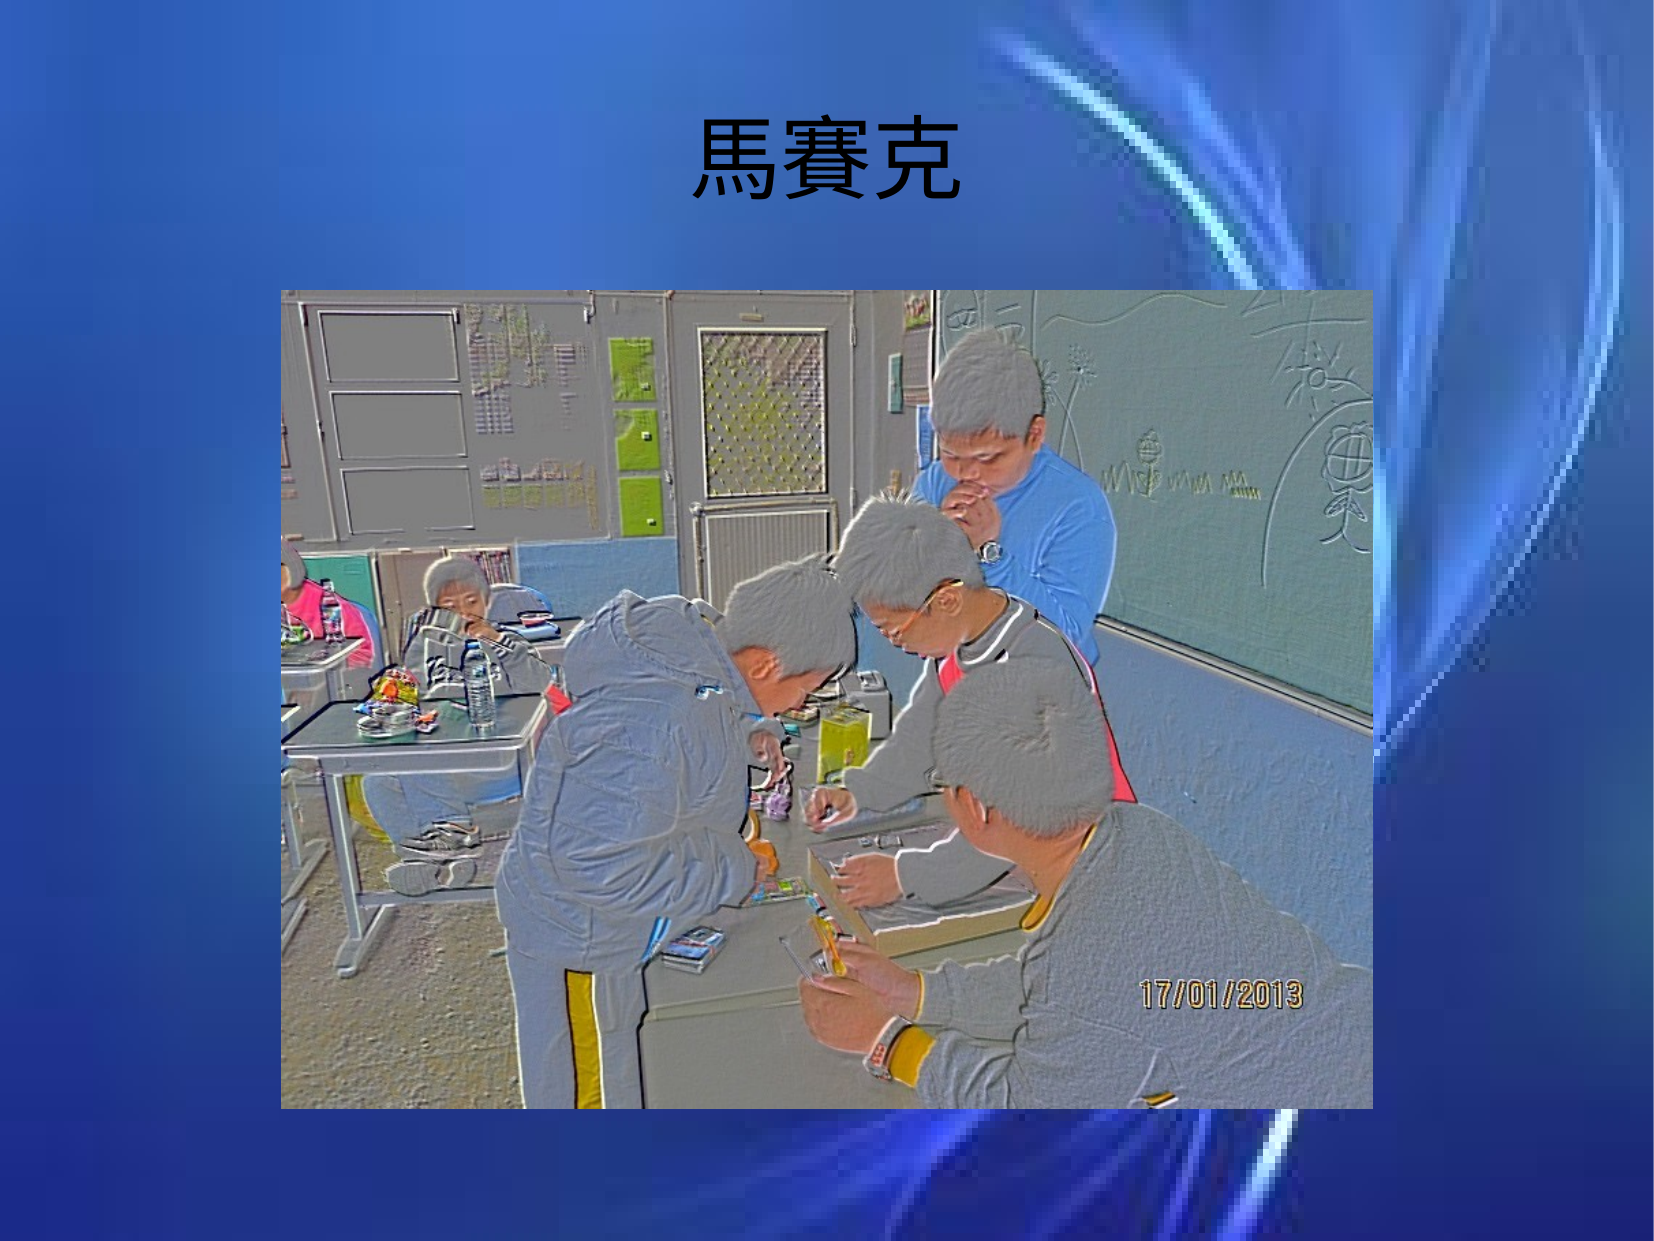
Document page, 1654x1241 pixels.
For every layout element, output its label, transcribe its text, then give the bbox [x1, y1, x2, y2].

title 馬賽克 [82, 49, 1571, 257]
picture [0, 0, 1654, 1241]
